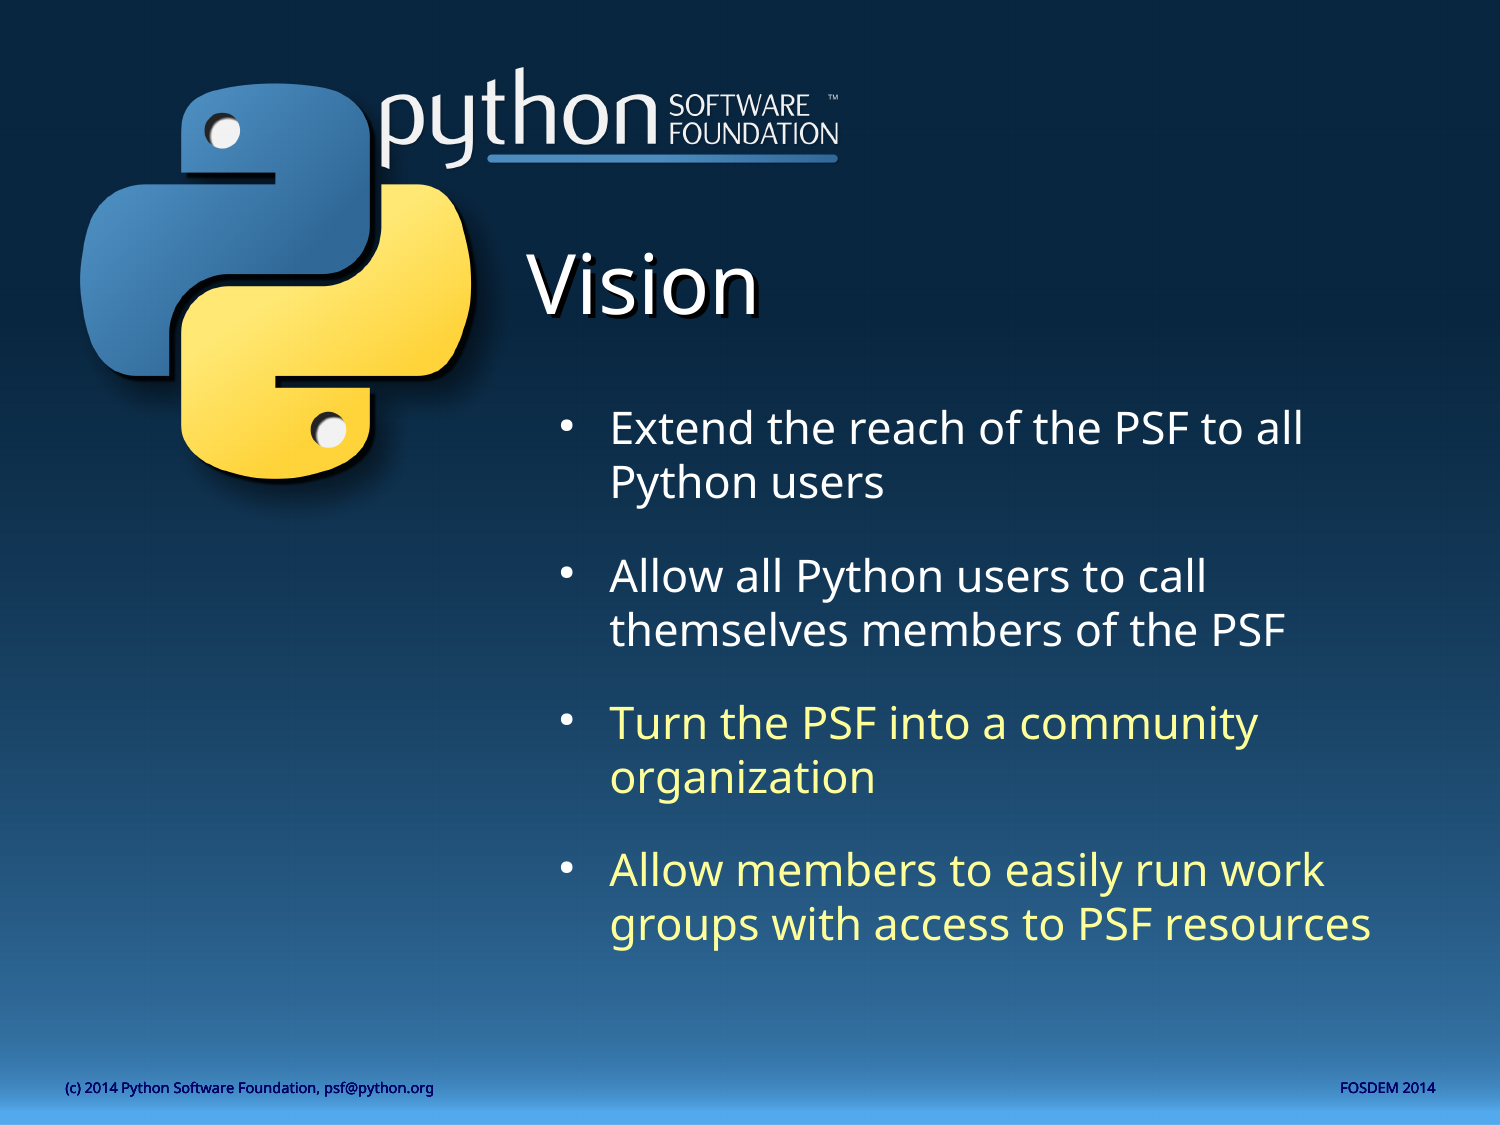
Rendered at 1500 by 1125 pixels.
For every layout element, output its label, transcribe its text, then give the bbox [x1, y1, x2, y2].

list Extend the reach of the PSF to all Python users Allow all Python users to call themselves members of the PSF Turn the PSF into a community organization Allow members to easily run work groups with access to PSF resources [544, 392, 1388, 1006]
title Vision [512, 185, 1388, 377]
text_box (c) 2014 Python Software Foundation, psf@python.org FOSDEM 2014 [65, 1078, 1436, 1099]
picture [0, 0, 1500, 1125]
